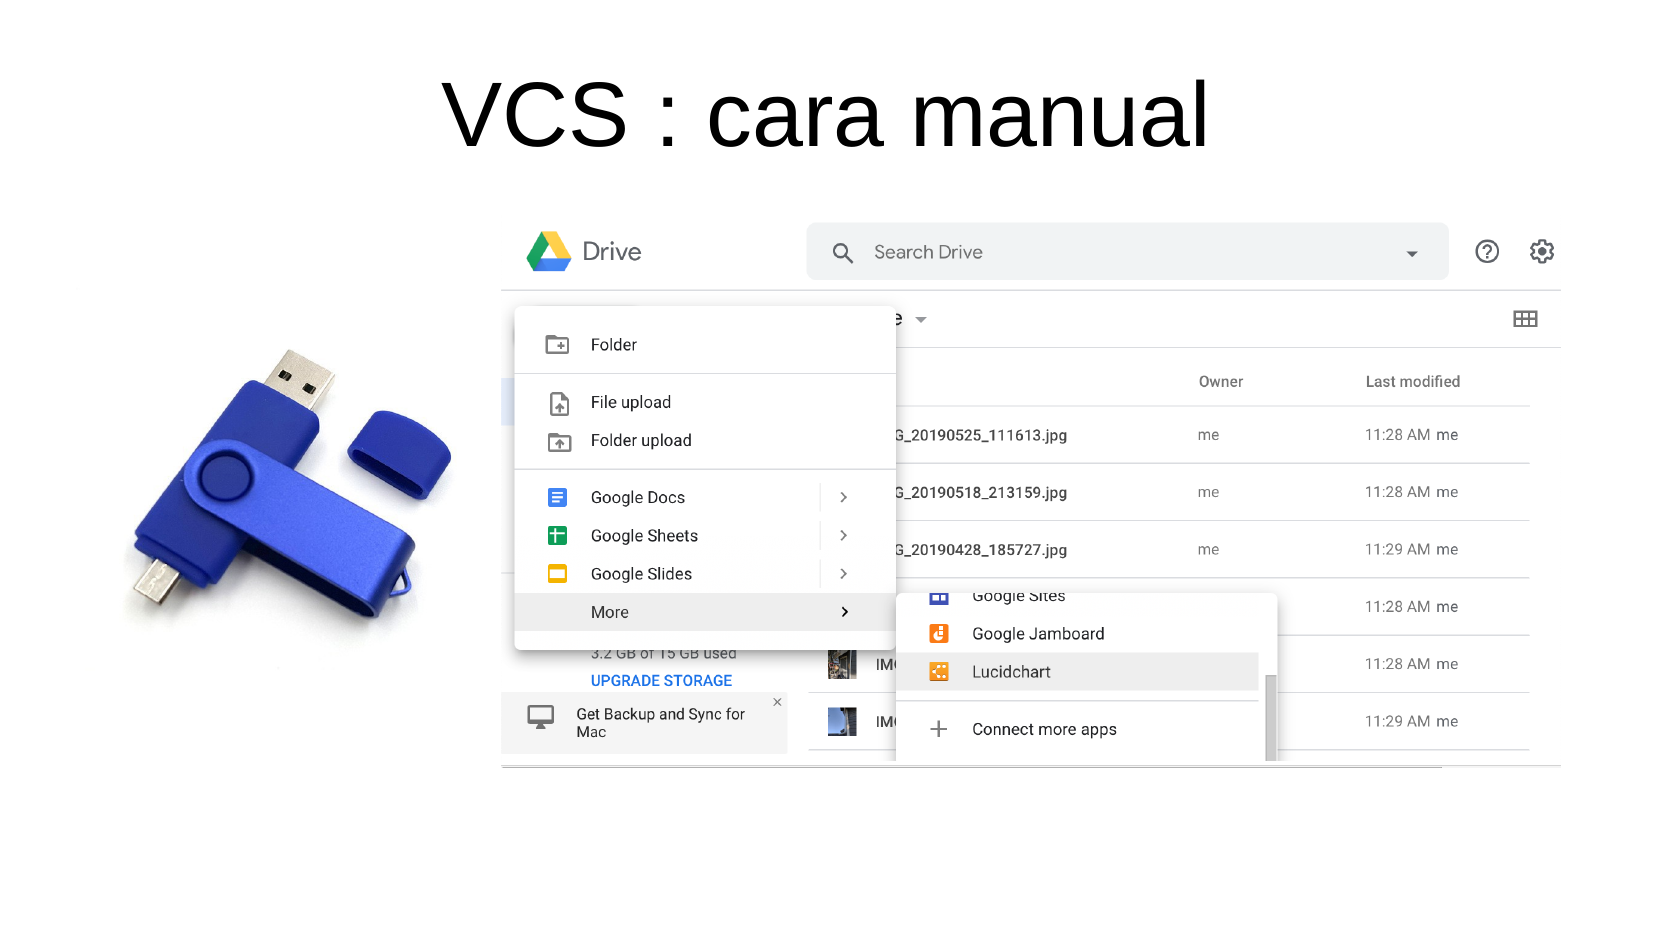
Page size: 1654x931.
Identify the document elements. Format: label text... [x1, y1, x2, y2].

title VCS : cara manual [82, 37, 1571, 193]
picture [501, 214, 1561, 768]
picture [75, 280, 466, 671]
